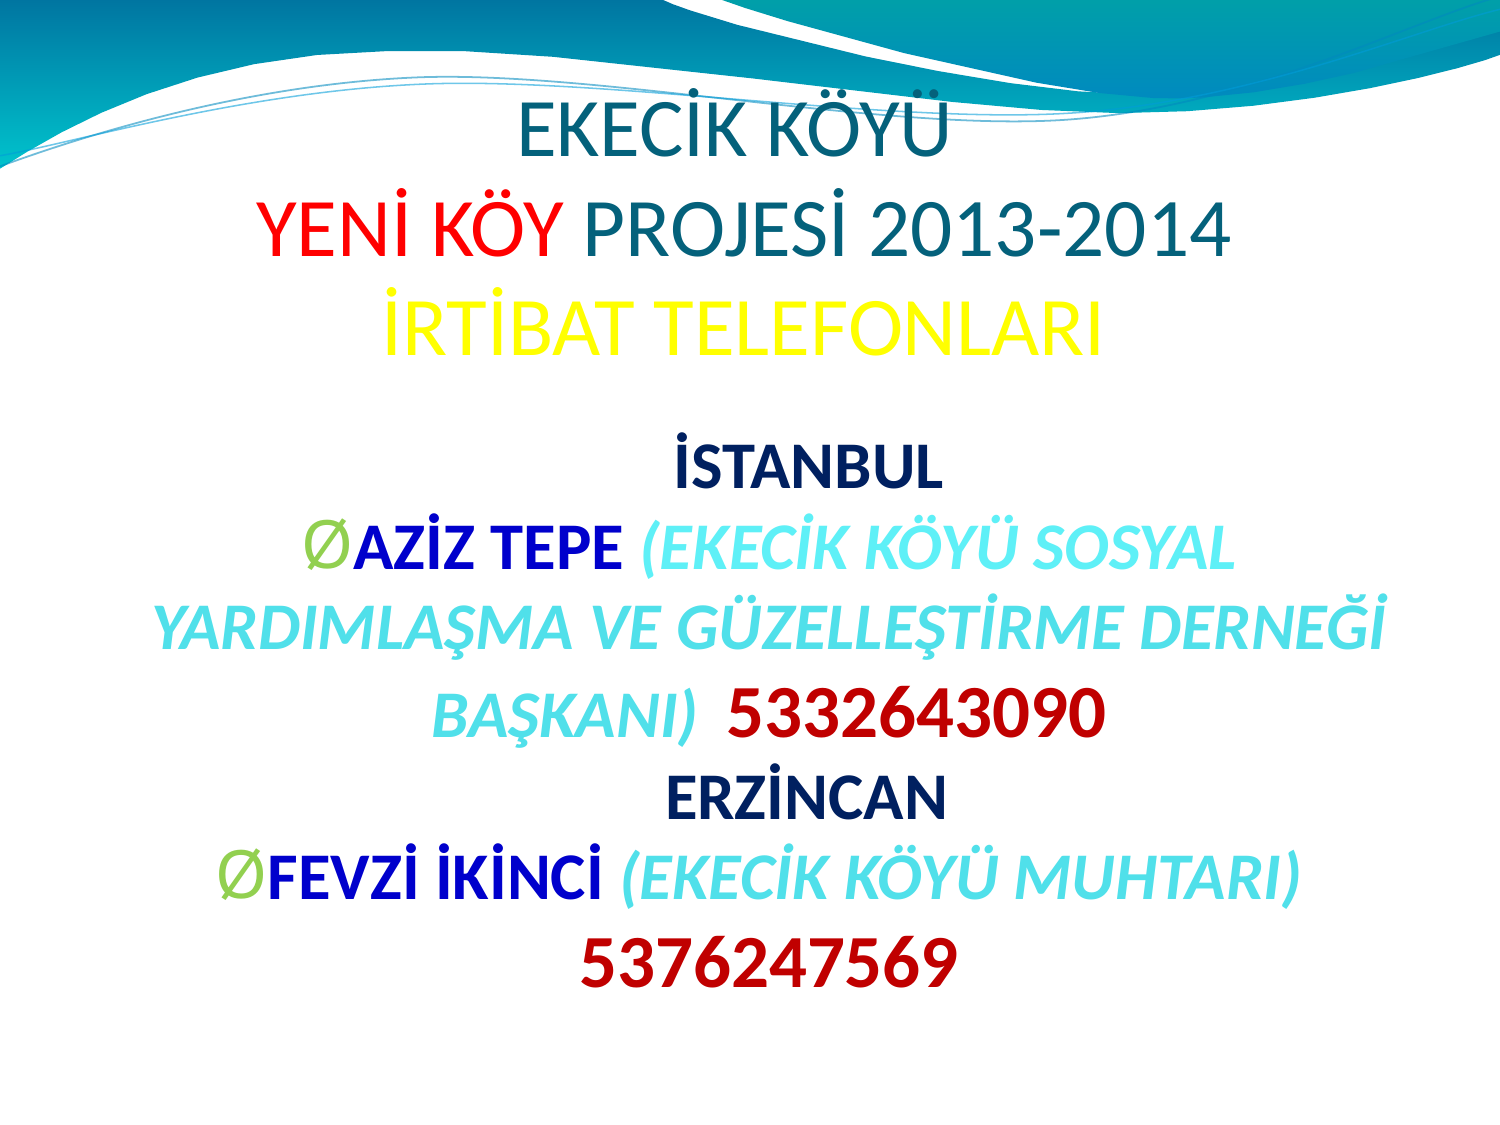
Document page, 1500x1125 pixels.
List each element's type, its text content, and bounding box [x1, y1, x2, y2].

text_box İSTANBUL AZİZ TEPE (EKECİK KÖYÜ SOSYAL YARDIMLAŞMA VE GÜZELLEŞTİRME DERNEĞİ BAŞKANI) 5332643090 ERZİNCAN FEVZİ İKİNCİ (EKECİK KÖYÜ MUHTARI) 5376247569 [105, 421, 1436, 1079]
title EKECİK KÖYÜ YENİ KÖY PROJESİ 2013-2014 İRTİBAT TELEFONLARI [93, 58, 1395, 387]
